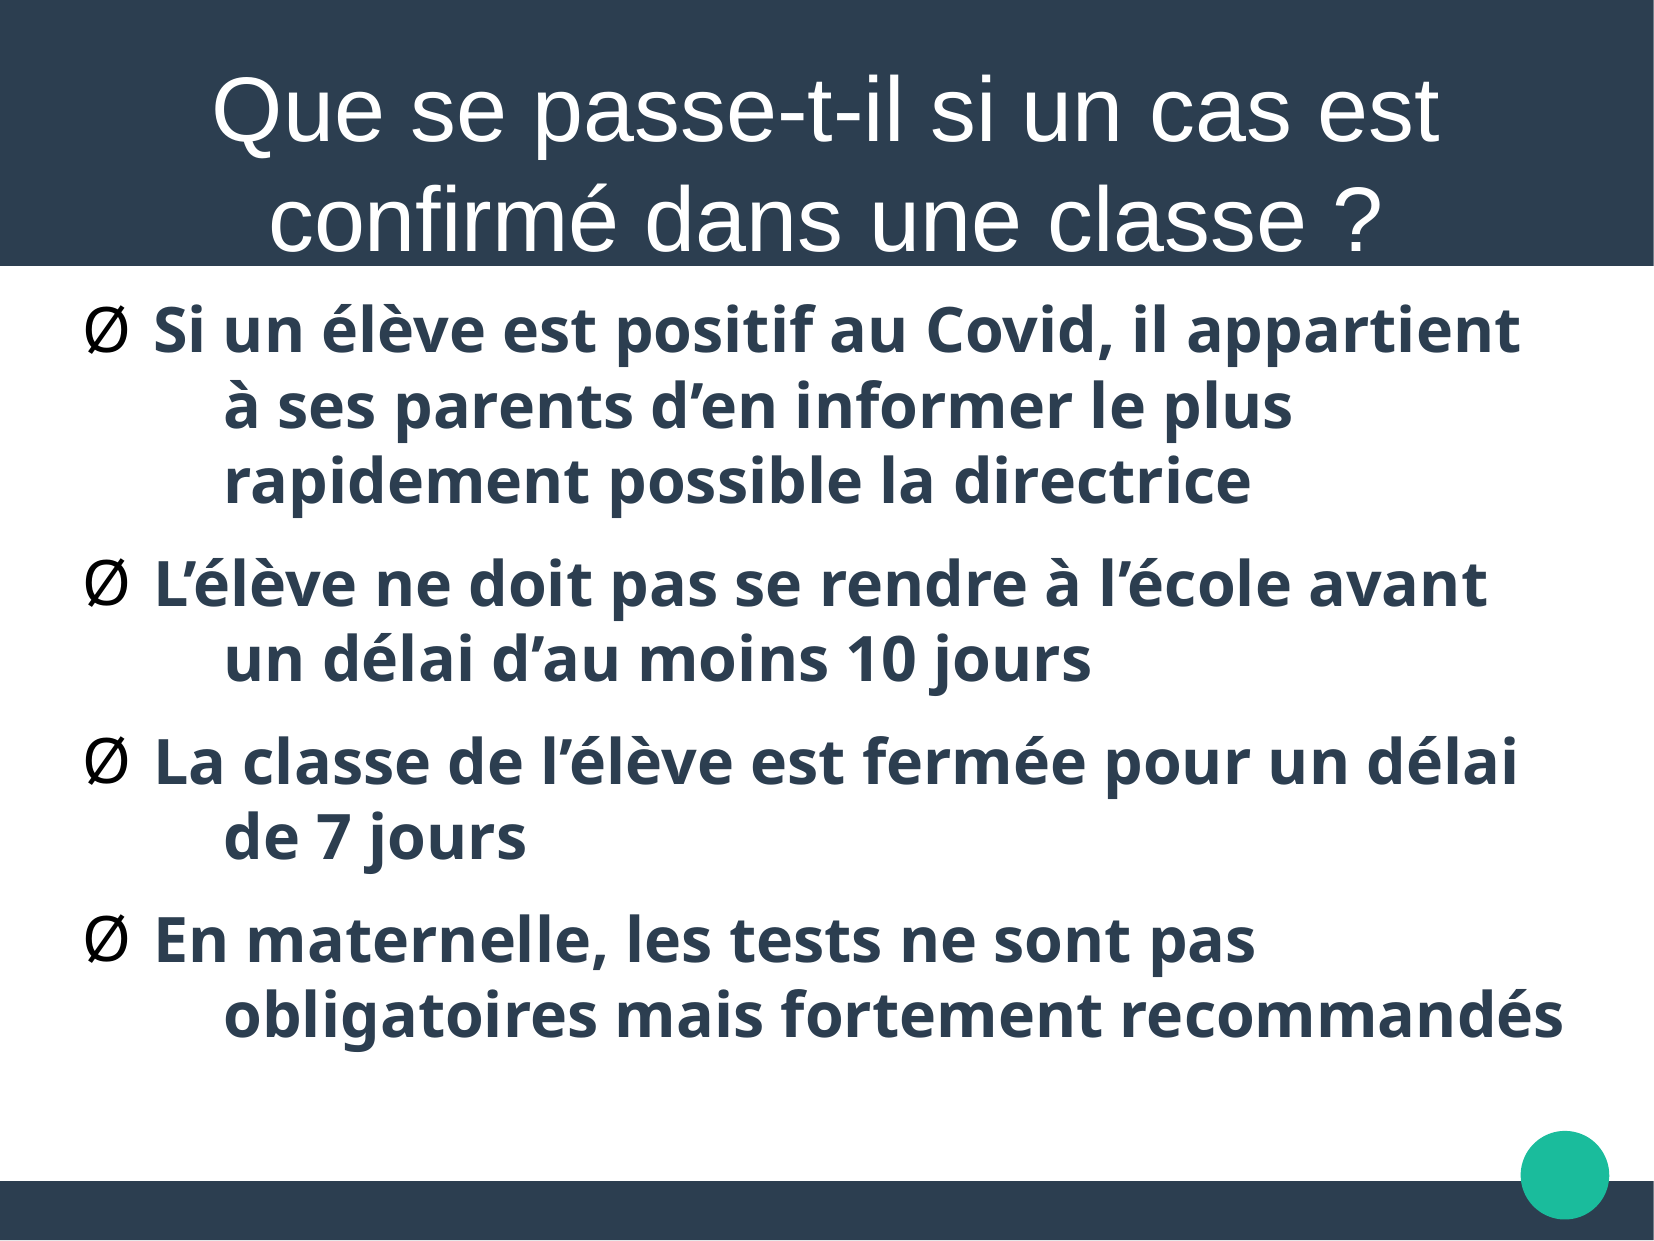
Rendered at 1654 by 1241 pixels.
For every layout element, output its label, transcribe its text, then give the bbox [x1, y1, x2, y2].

title Que se passe-t-il si un cas est confirmé dans une classe ? [82, 49, 1571, 257]
list Si un élève est positif au Covid, il appartient à ses parents d’en informer le plus rapidement possible la directrice L’élève ne doit pas se rendre à l’école avant un délai d’au moins 10 jours La classe de l’élève est fermée pour un délai de 7 jours En maternelle, les tests ne sont pas obligatoires mais fortement recommandés [82, 290, 1571, 1109]
